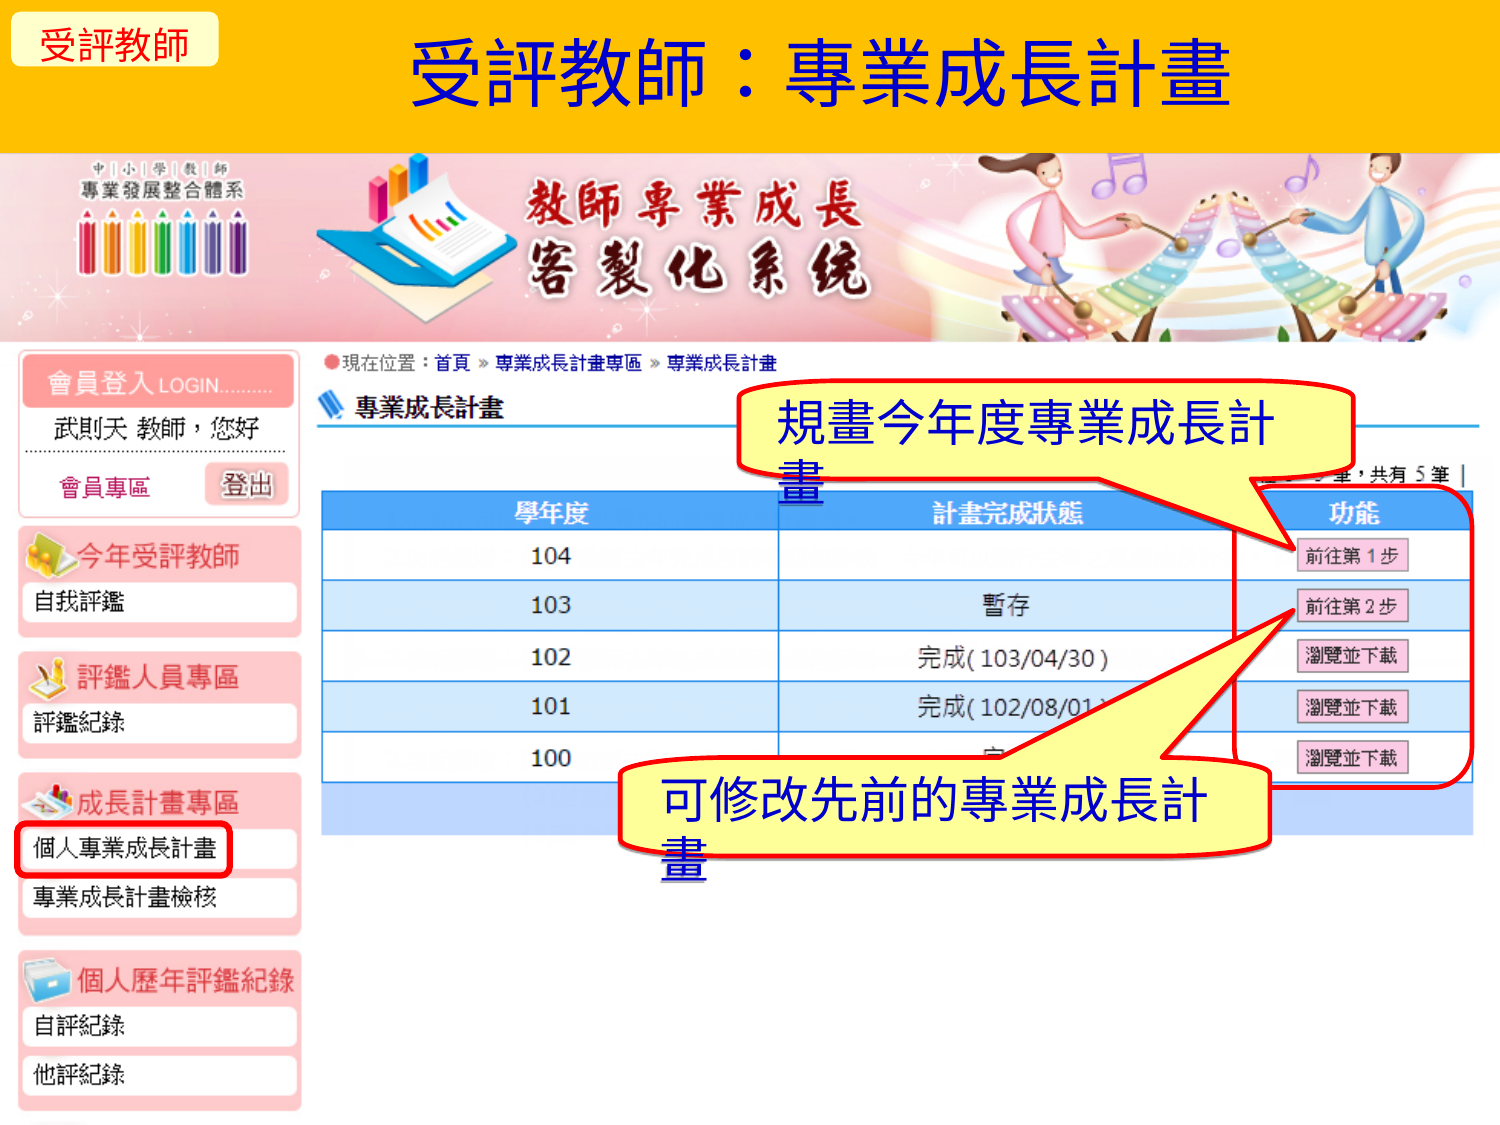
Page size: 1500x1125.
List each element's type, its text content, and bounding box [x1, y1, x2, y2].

picture [0, 153, 1500, 1125]
text_box 可修改先前的專業成長計畫 [620, 610, 1294, 857]
text_box [0, 0, 1500, 153]
text_box 規畫今年度專業成長計畫 [739, 380, 1354, 550]
text_box 受評教師 [11, 11, 219, 67]
text_box 受評教師：專業成長計畫 [123, 19, 1500, 126]
